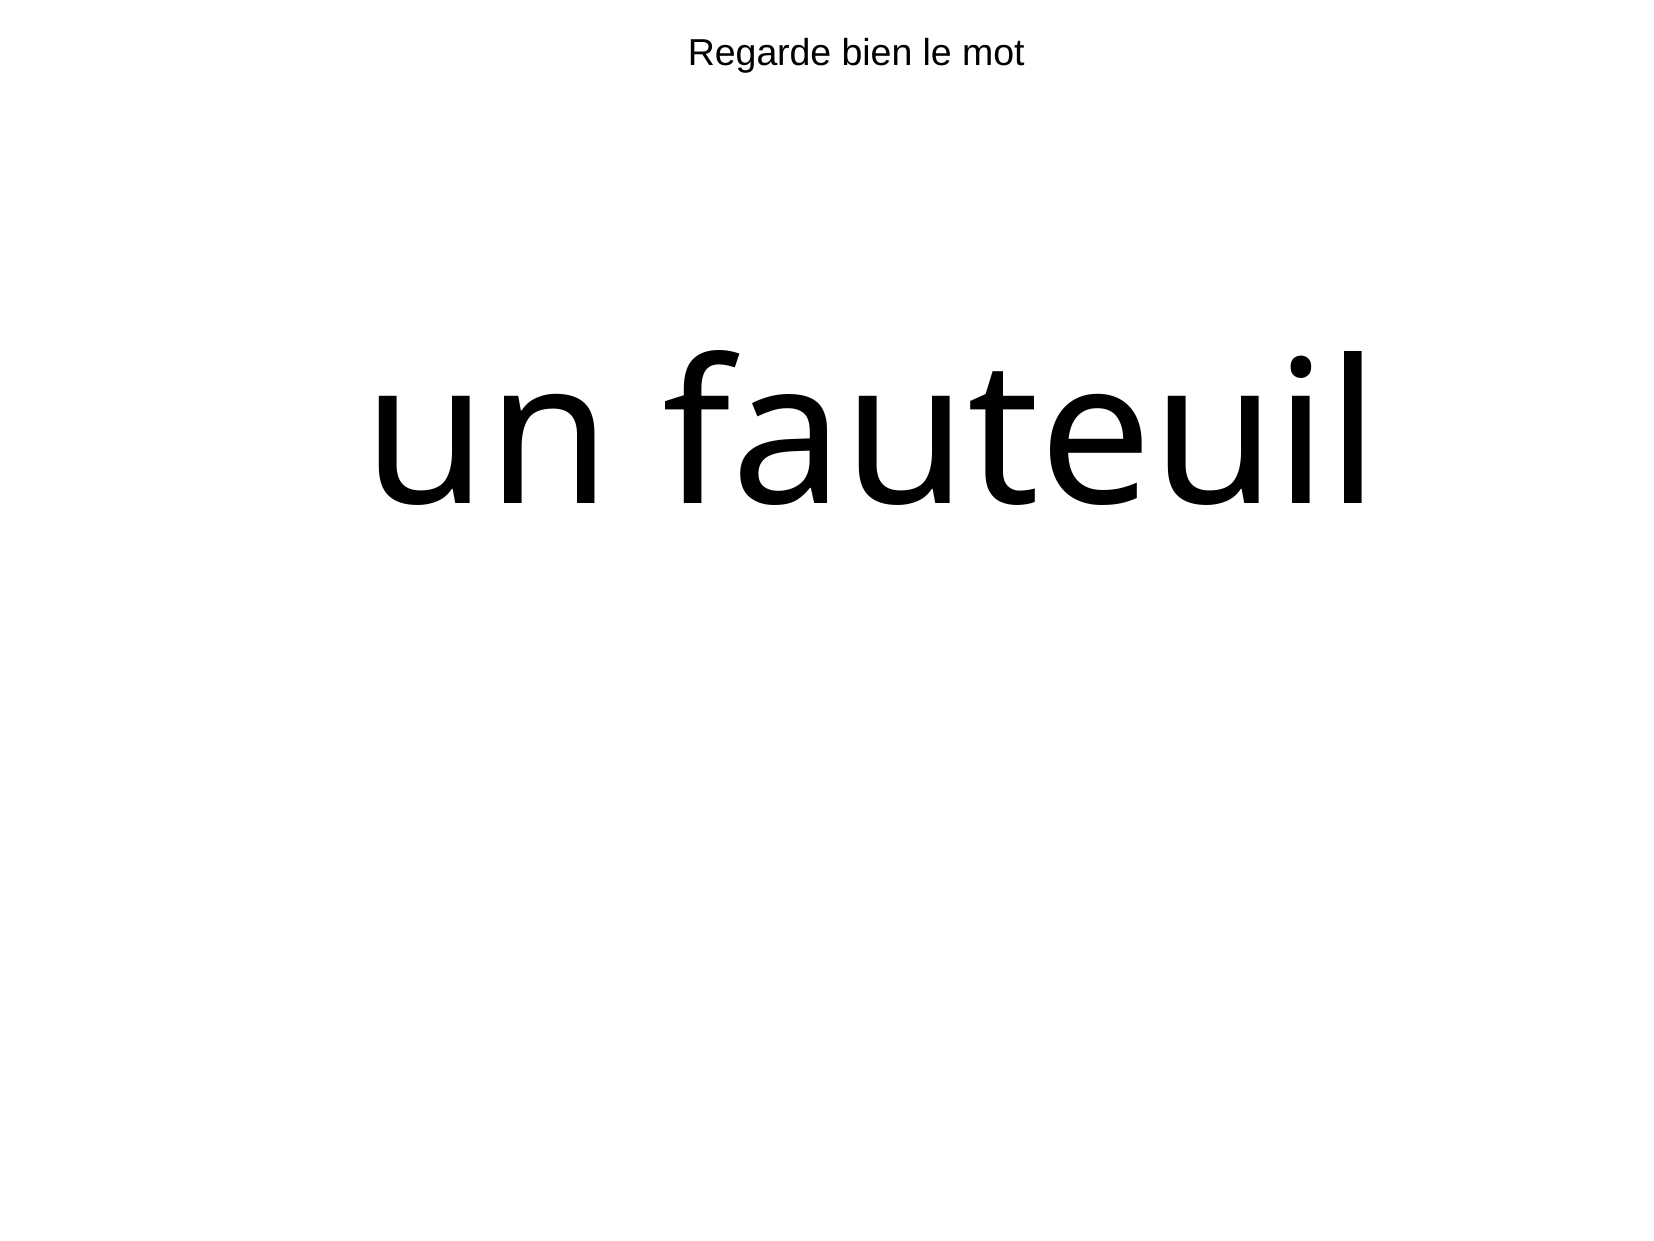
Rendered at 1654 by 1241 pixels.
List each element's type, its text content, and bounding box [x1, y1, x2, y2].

text_box Regarde bien le mot [165, 23, 1548, 81]
list un fauteuil [82, 290, 1571, 1010]
